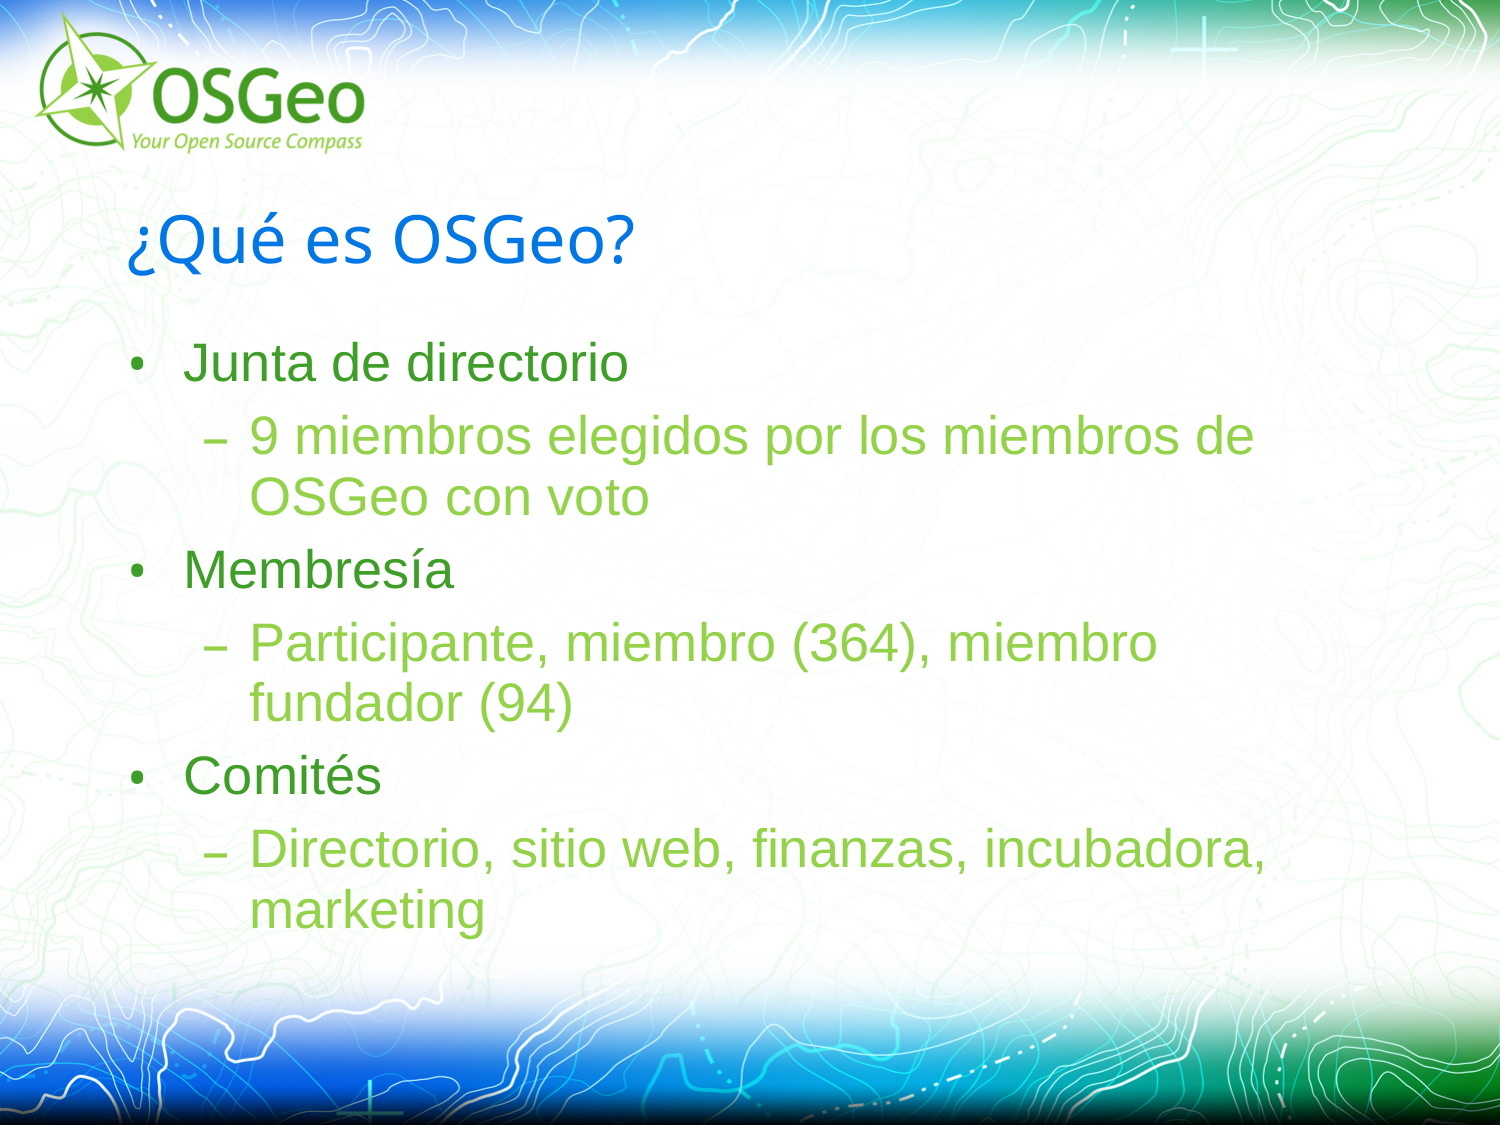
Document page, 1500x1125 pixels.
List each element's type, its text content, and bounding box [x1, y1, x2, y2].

list Junta de directorio 9 miembros elegidos por los miembros de OSGeo con voto Membresía Participante, miembro (364), miembro fundador (94) Comités Directorio, sitio web, finanzas, incubadora, marketing [112, 324, 1388, 1068]
title ¿Qué es OSGeo? [112, 187, 1388, 288]
picture [0, 0, 1500, 1125]
